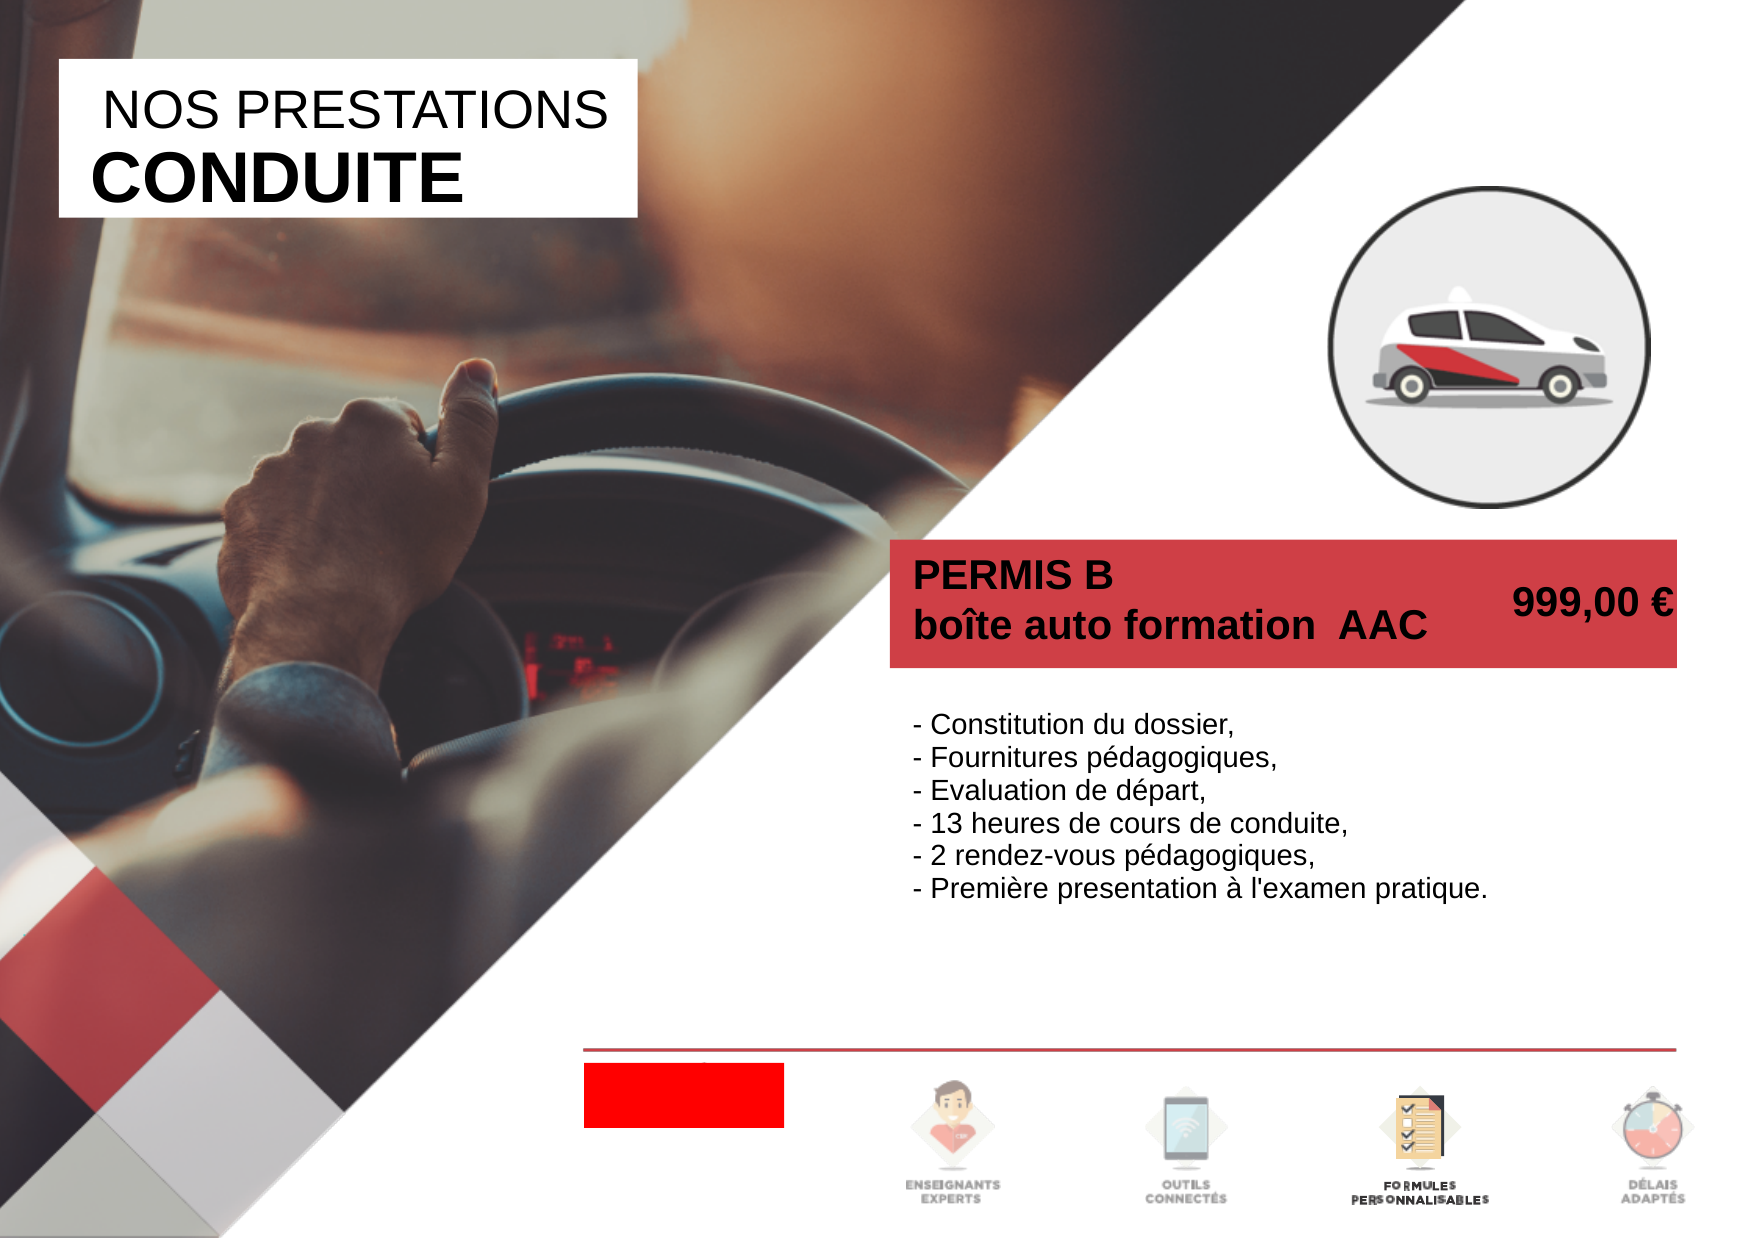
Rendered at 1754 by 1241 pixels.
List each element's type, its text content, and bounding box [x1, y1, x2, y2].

text_box CONDUITE [90, 130, 466, 217]
text_box [1465, 1195, 1481, 1205]
text_box [1384, 1181, 1392, 1191]
text_box [584, 1062, 785, 1128]
text_box NOS PRESTATIONS [102, 74, 611, 140]
text_box [58, 58, 638, 218]
text_box [1445, 1195, 1456, 1205]
text_box PERMIS B boîte auto formation AAC [912, 547, 1429, 648]
text_box 999,00 € [1511, 574, 1675, 625]
picture [0, 0, 1695, 1238]
text_box [889, 539, 1677, 669]
text_box [1359, 1195, 1368, 1205]
text_box - Constitution du dossier, - Fournitures pédagogiques, - Evaluation de départ, - 13 heures de cours de conduite, - 2 rendez-vous pédagogiques, - Première presentation à l'examen pratique. [897, 700, 1678, 946]
text_box [1396, 1195, 1405, 1205]
text_box [1378, 1085, 1462, 1169]
text_box [1432, 1181, 1448, 1191]
text_box [1412, 1181, 1422, 1191]
text_box [1406, 1195, 1433, 1205]
